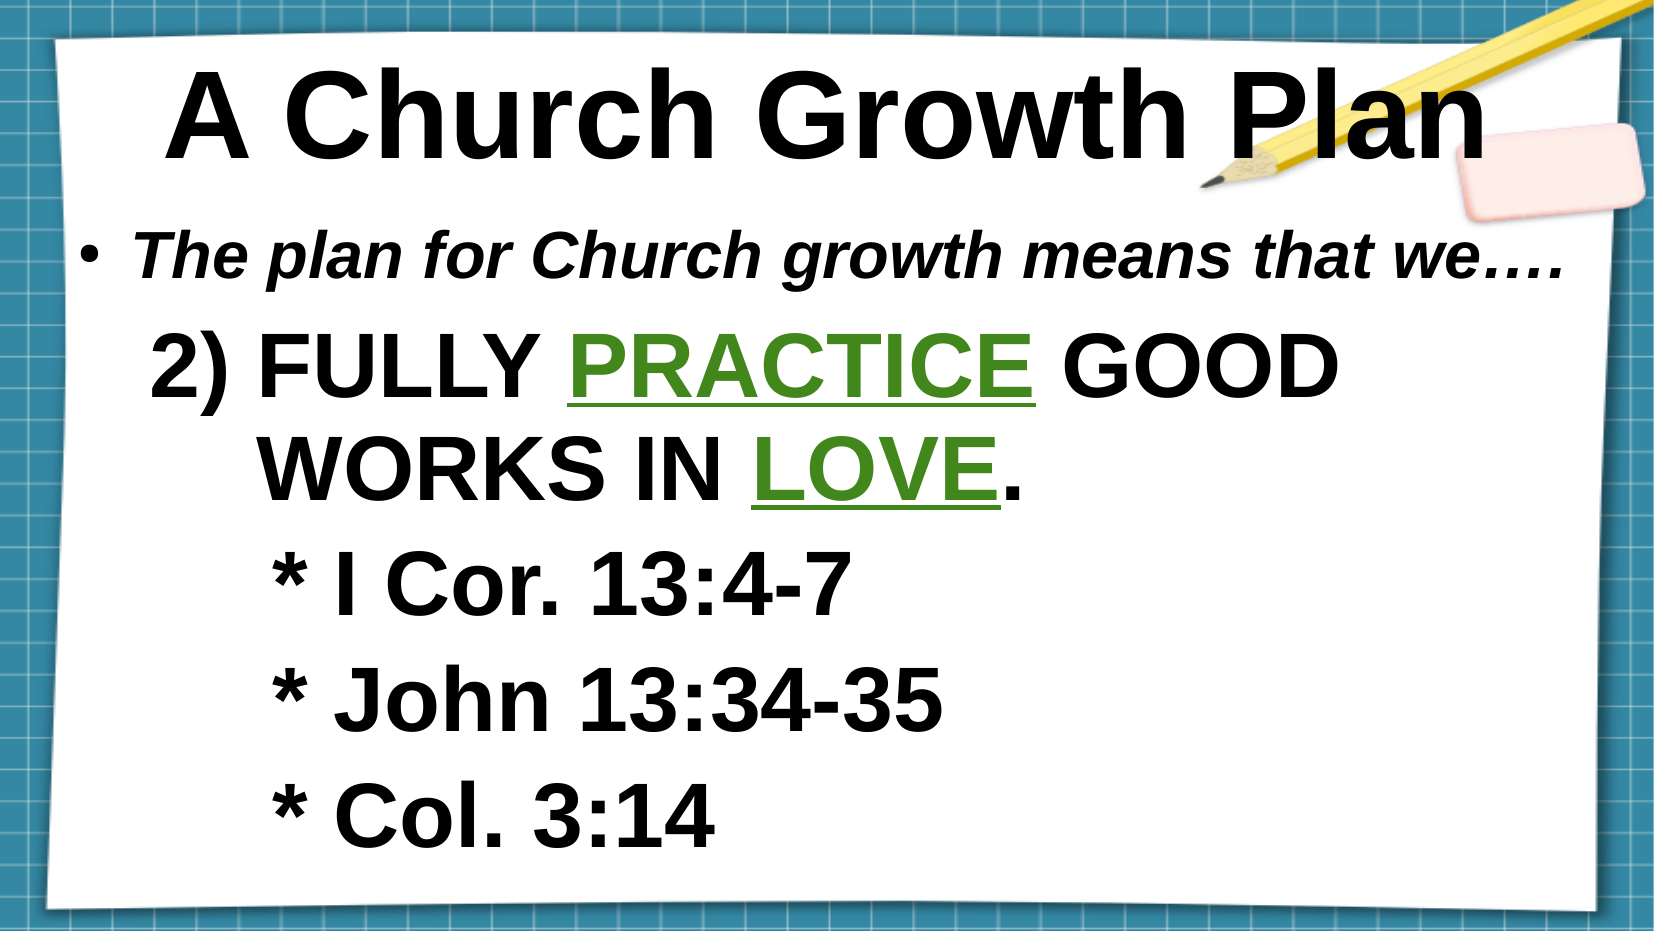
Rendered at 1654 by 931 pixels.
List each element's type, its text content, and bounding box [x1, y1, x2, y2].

picture [0, 0, 1654, 931]
title A Church Growth Plan [82, 37, 1571, 193]
list The plan for Church growth means that we…. 2) FULLY PRACTICE GOOD WORKS IN LOVE. * I Cor. 13: 4-7 * John 13:34-35 * Col. 3:14 [60, 217, 1606, 901]
